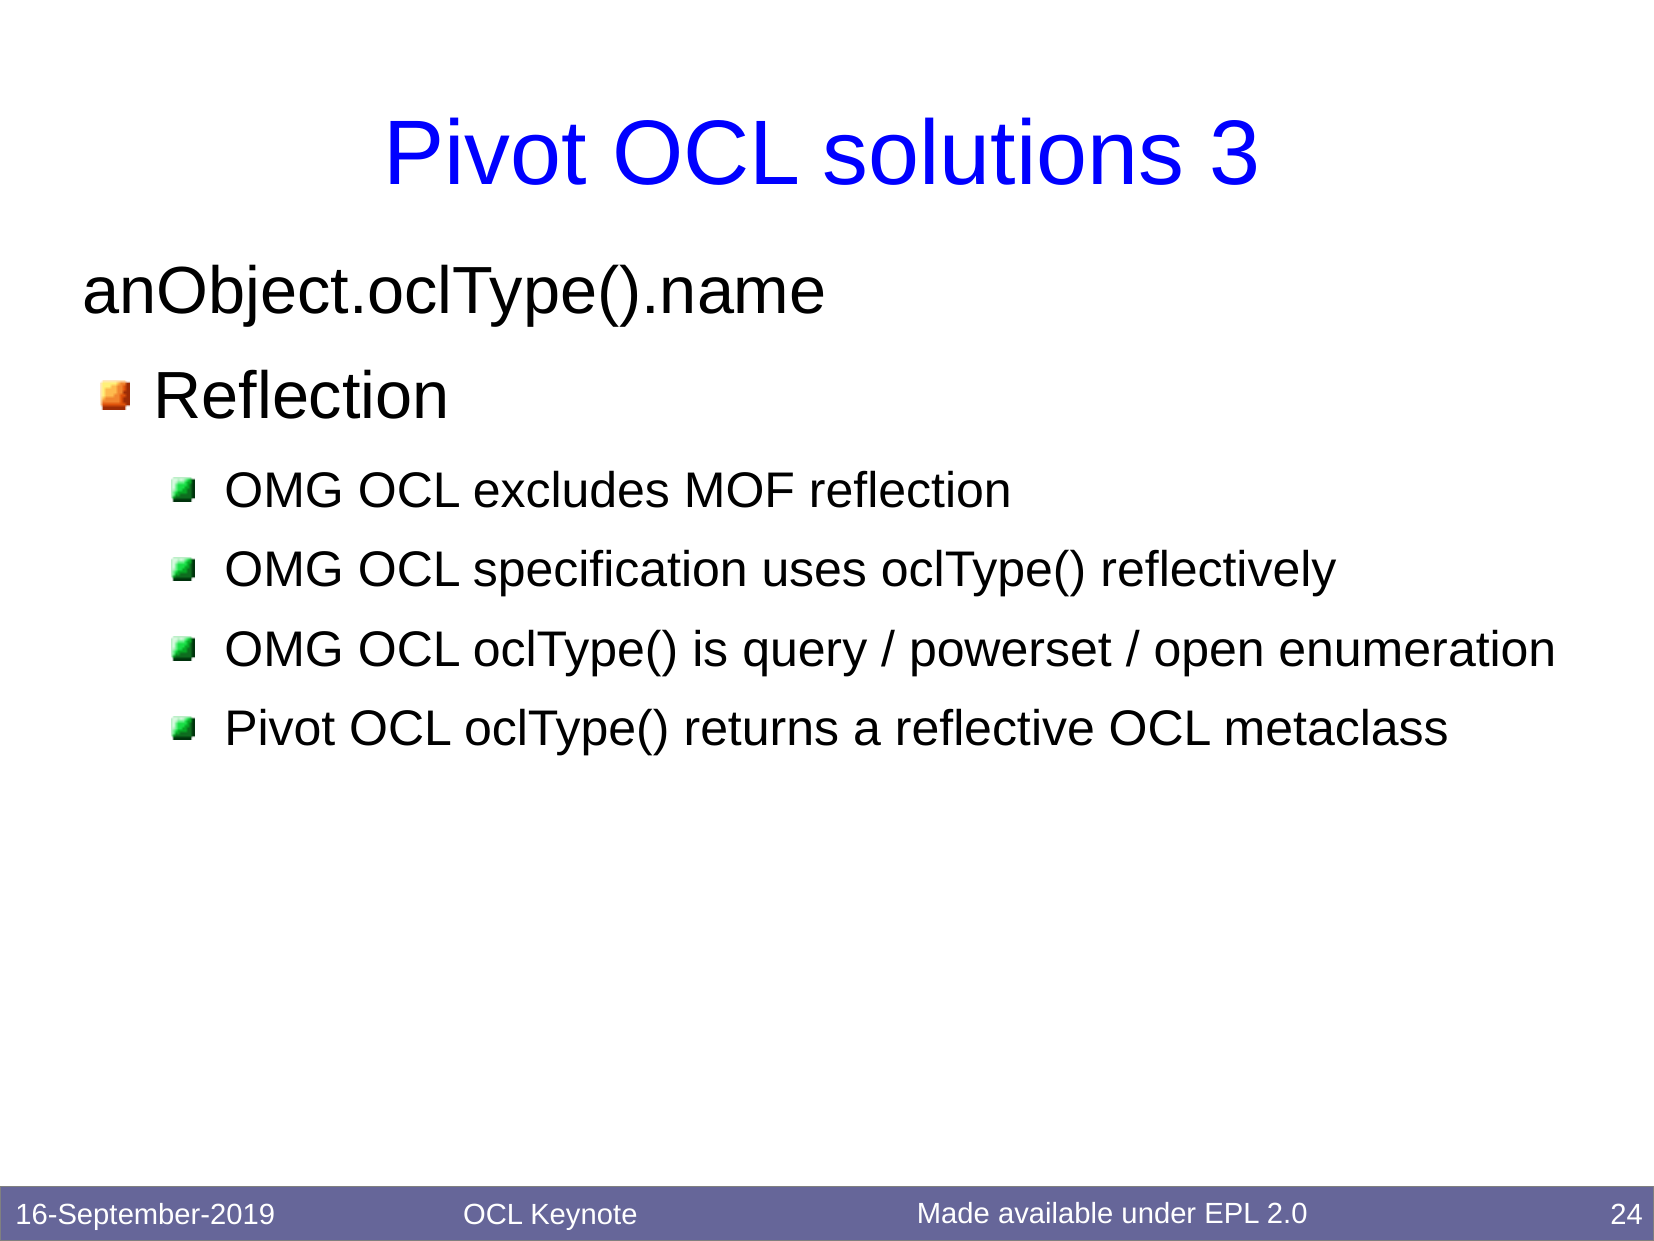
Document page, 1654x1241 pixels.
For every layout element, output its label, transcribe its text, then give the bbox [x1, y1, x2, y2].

list anObject.oclType().name Reflection OMG OCL excludes MOF reflection OMG OCL specification uses oclType() reflectively OMG OCL oclType() is query / powerset / open enumeration Pivot OCL oclType() returns a reflective OCL metaclass [82, 253, 1654, 1241]
title Pivot OCL solutions 3 [78, 49, 1567, 257]
